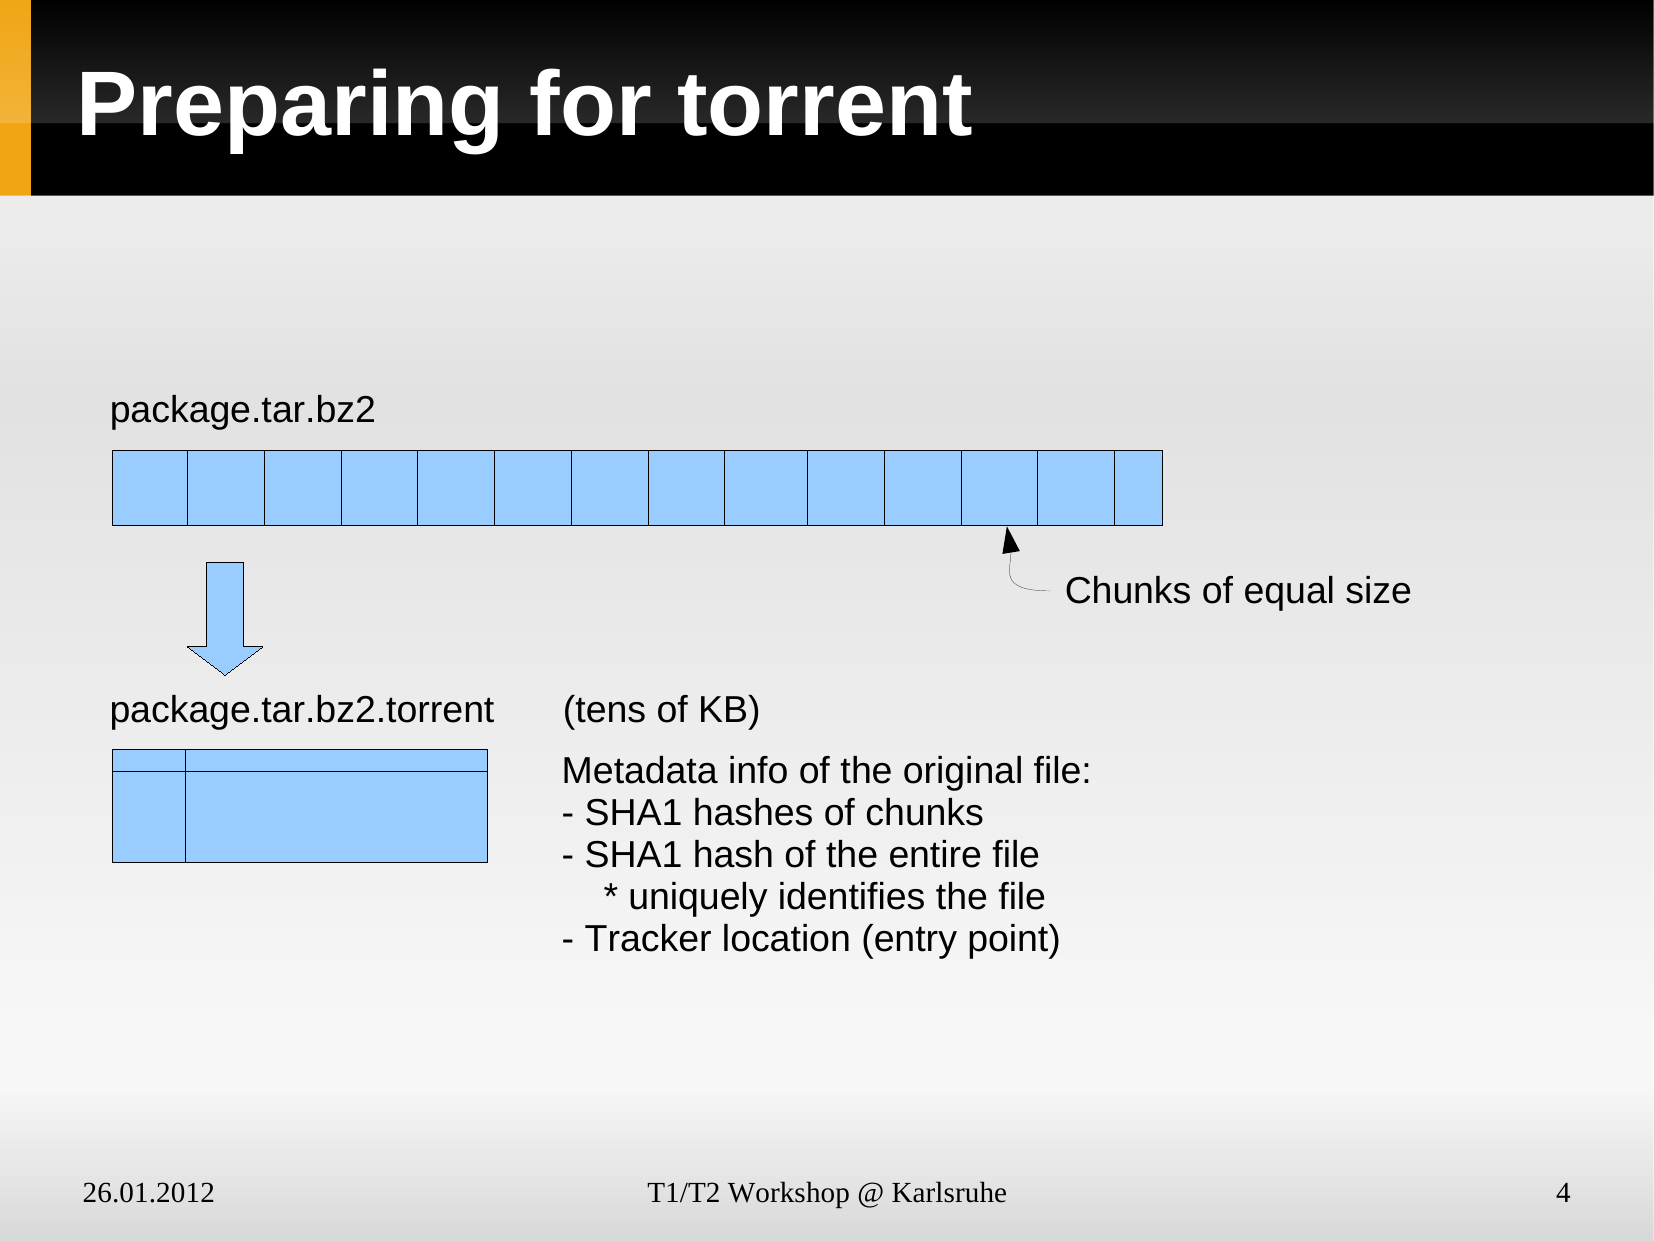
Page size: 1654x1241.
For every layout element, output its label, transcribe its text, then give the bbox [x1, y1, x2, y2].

text_box Chunks of equal size [1050, 562, 1463, 620]
text_box [725, 450, 807, 526]
text_box [342, 450, 417, 526]
text_box [188, 450, 264, 526]
text_box [112, 749, 488, 863]
text_box [418, 450, 494, 526]
text_box [112, 450, 187, 526]
text_box [1115, 450, 1163, 526]
text_box [962, 450, 1037, 526]
text_box [649, 450, 724, 526]
text_box [265, 450, 341, 526]
text_box [187, 562, 263, 676]
text_box Metadata info of the original file: - SHA1 hashes of chunks - SHA1 hash of the entire file * uniquely identifies the file - Tracker location (entry point) [546, 742, 1185, 967]
text_box [808, 450, 884, 526]
text_box package.tar.bz2 [95, 380, 413, 438]
text_box [572, 450, 648, 526]
text_box [1038, 450, 1114, 526]
title Preparing for torrent [76, 0, 1565, 208]
text_box [885, 450, 961, 526]
text_box [495, 450, 571, 526]
text_box package.tar.bz2.torrent (tens of KB) [94, 680, 1126, 738]
picture [0, 0, 1654, 1241]
